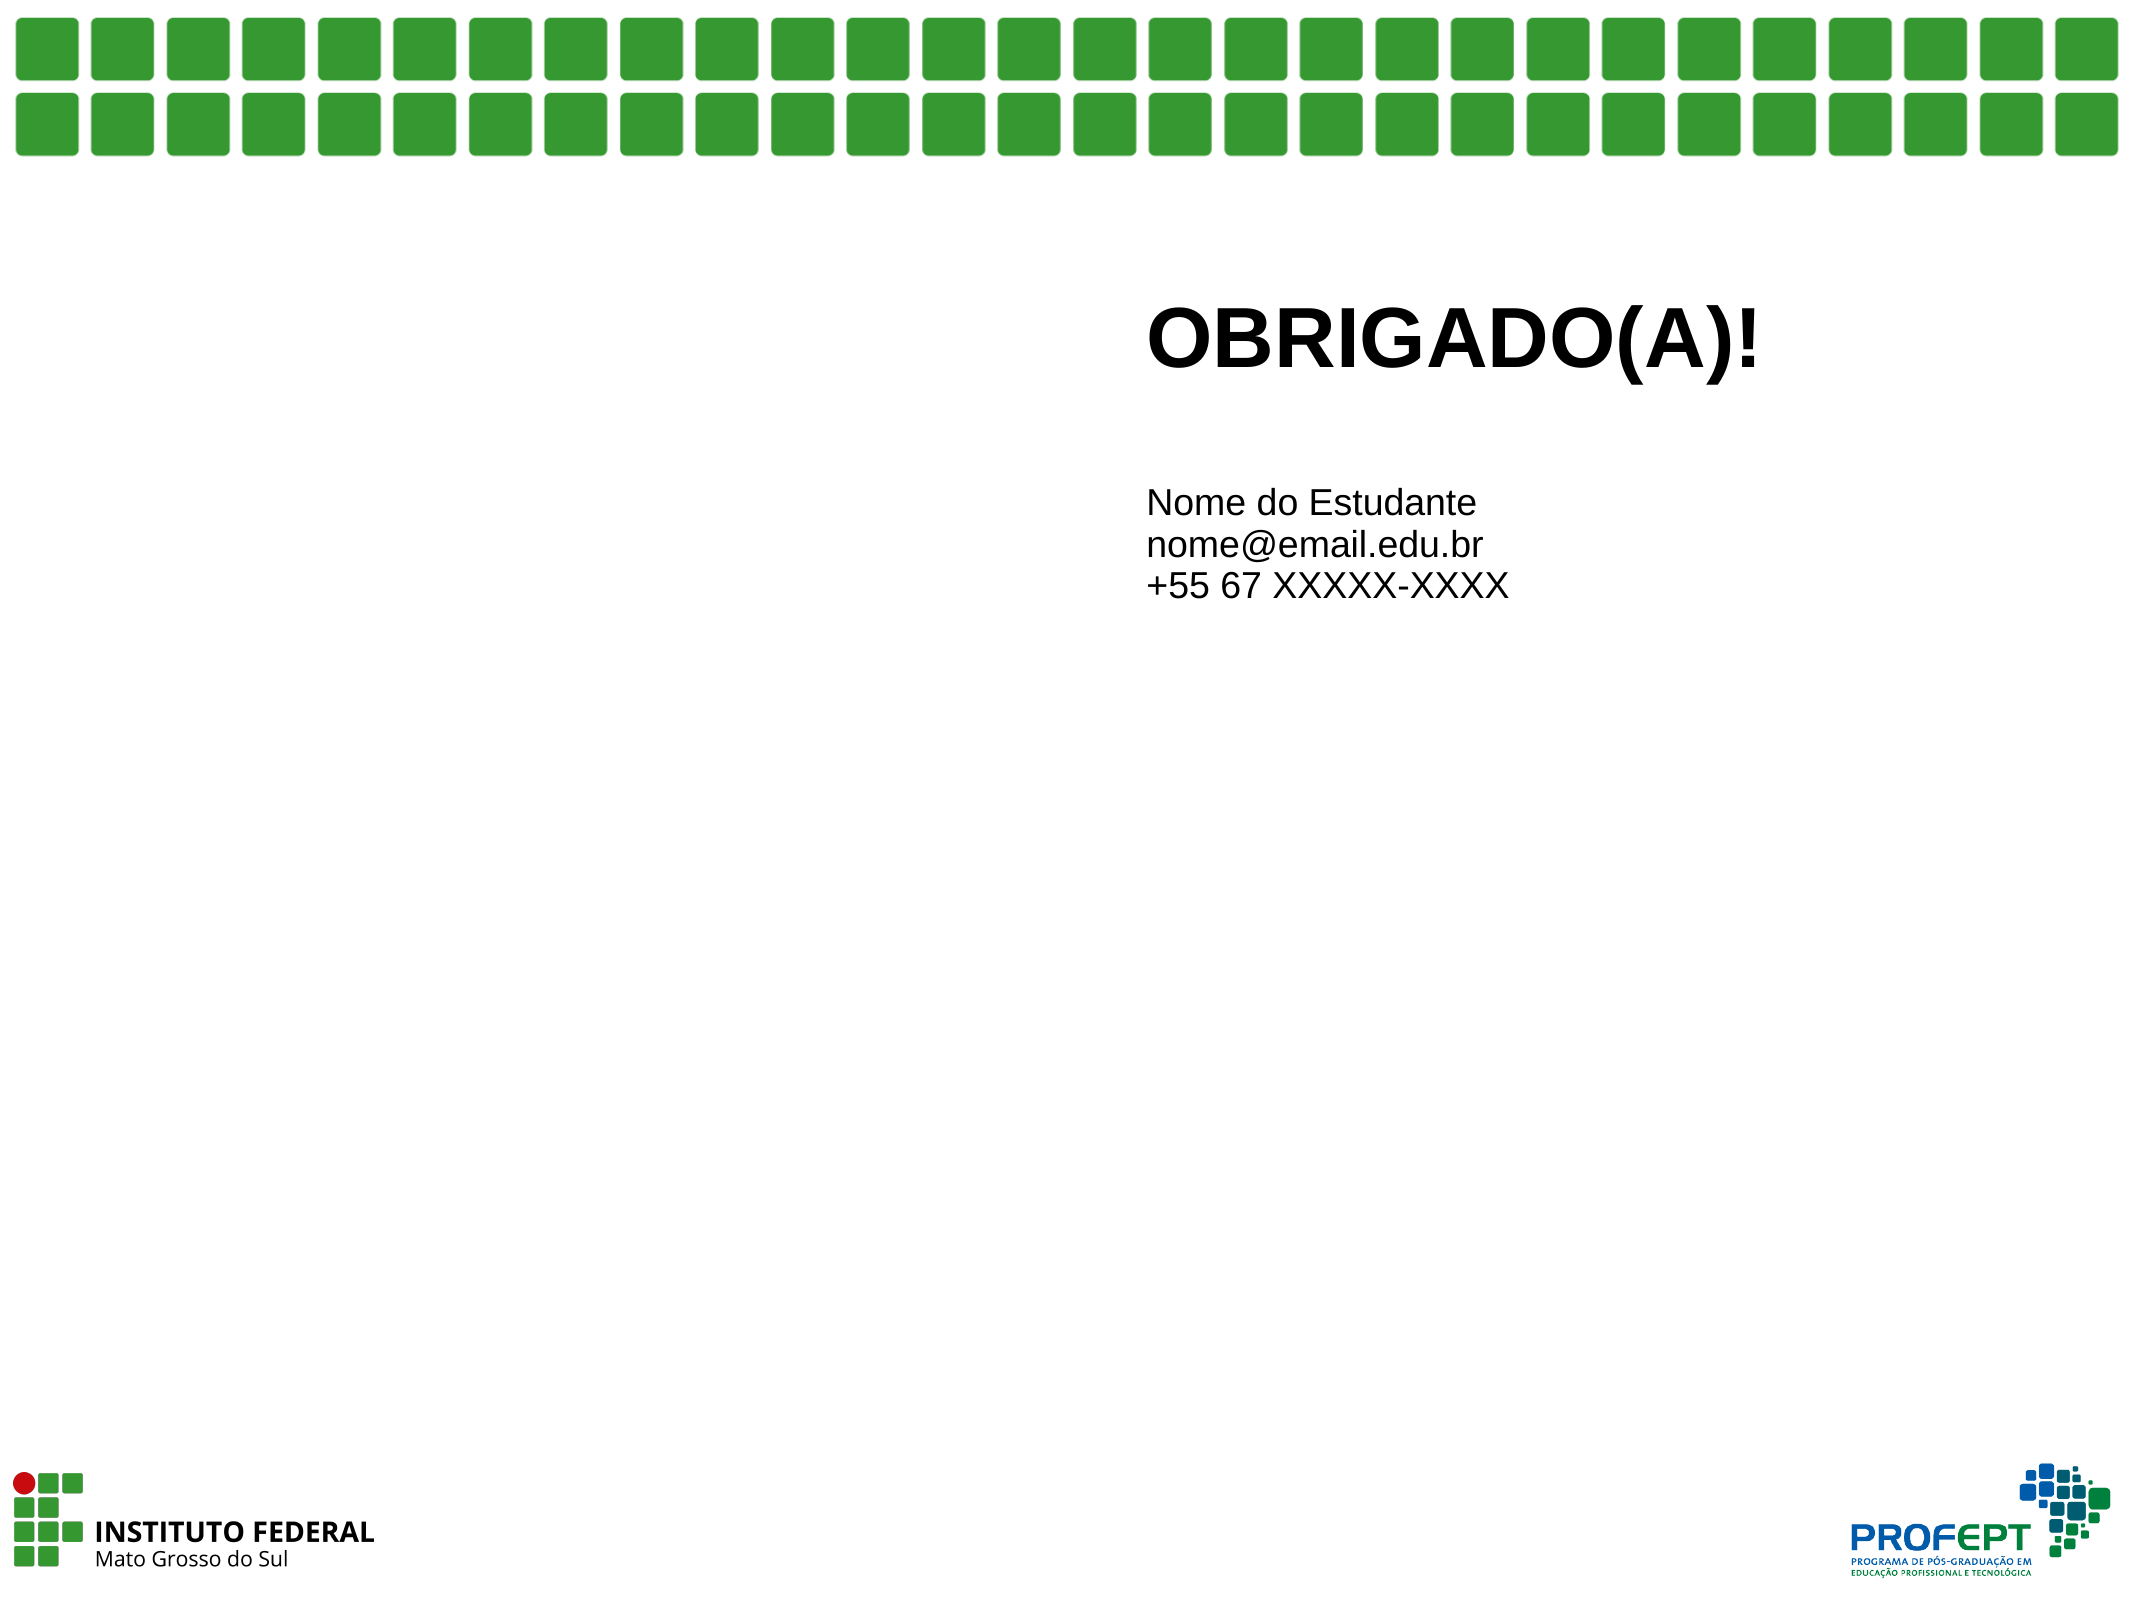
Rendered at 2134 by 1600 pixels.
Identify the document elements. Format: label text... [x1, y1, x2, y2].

text_box OBRIGADO(A)! Nome do Estudante nome@email.edu.br +55 67 XXXXX-XXXX [1127, 282, 1964, 732]
